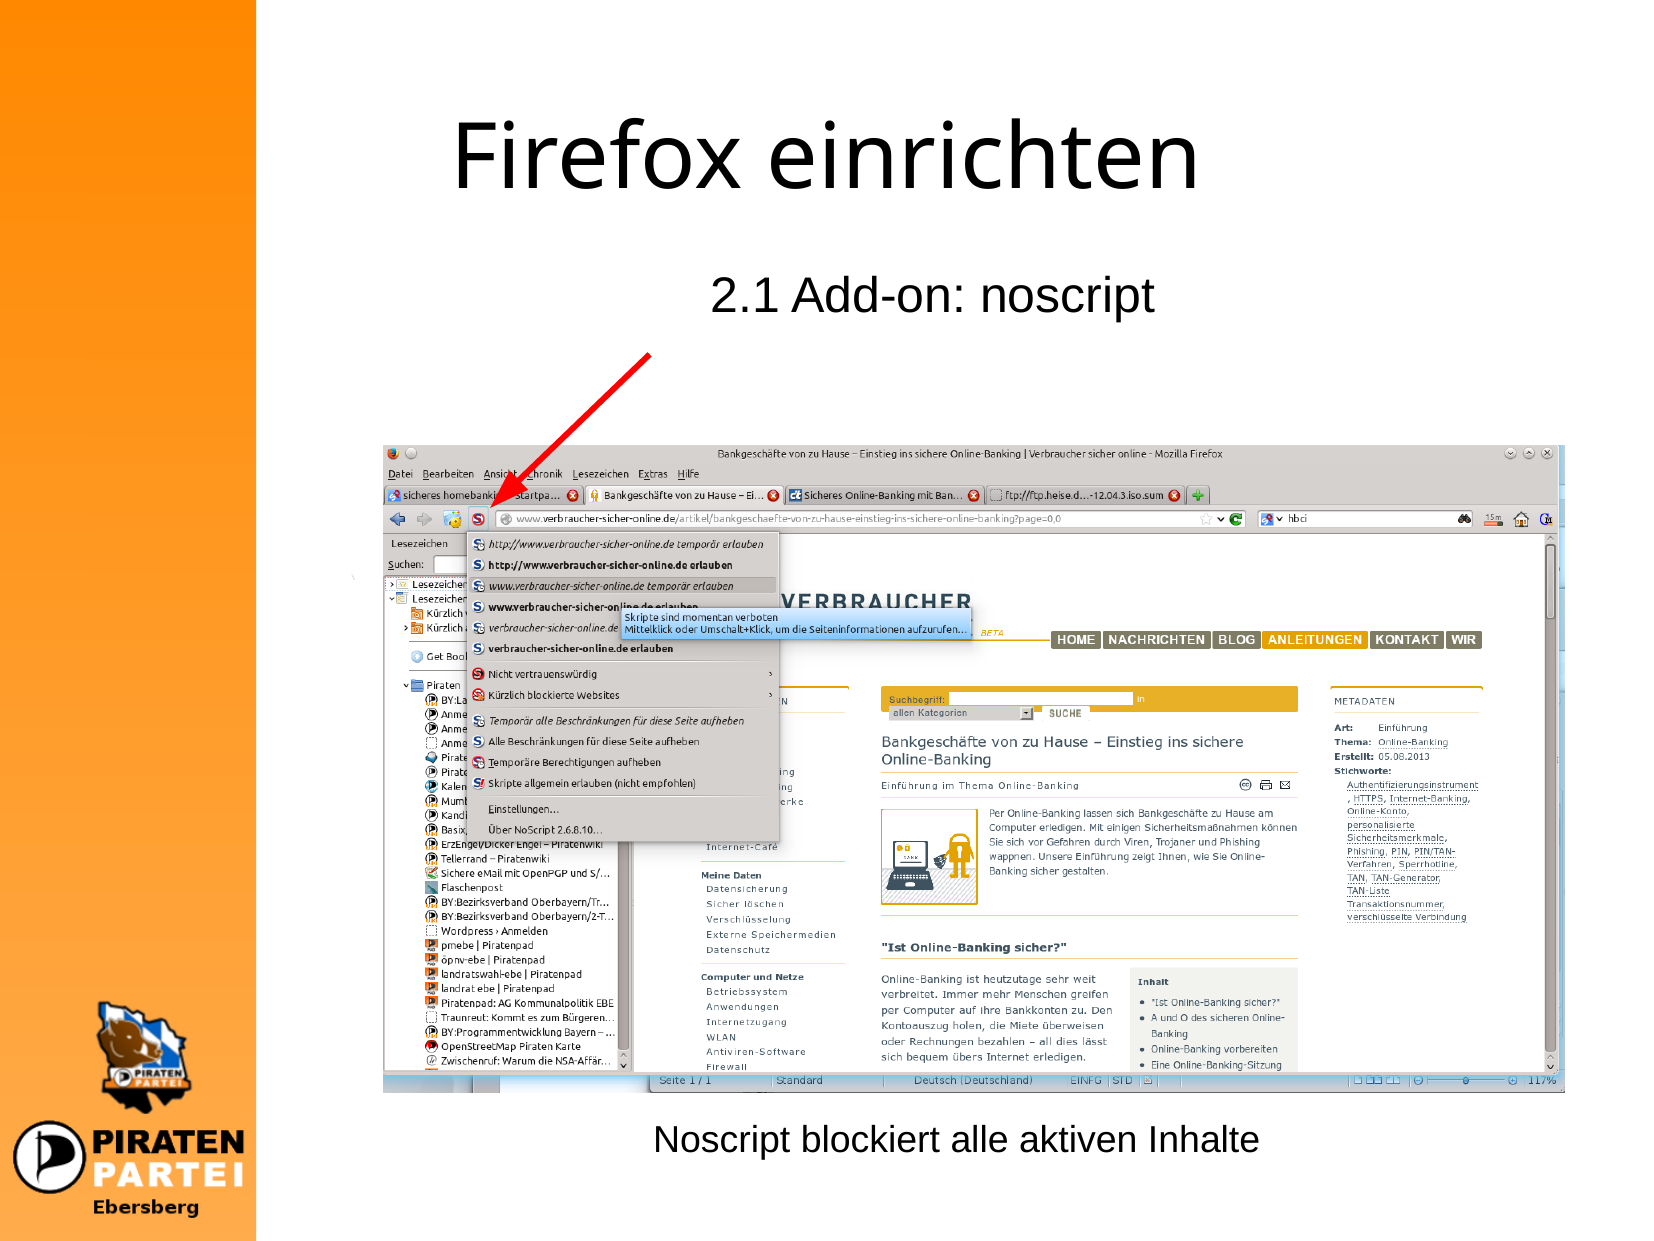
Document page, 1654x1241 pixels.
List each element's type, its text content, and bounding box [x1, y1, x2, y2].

subtitle 2.1 Add-on: noscript [295, 236, 1571, 355]
text_box Noscript blockiert alle aktiven Inhalte [319, 1080, 1595, 1199]
title Firefox einrichten [82, 49, 1571, 257]
picture [0, 0, 1654, 1241]
